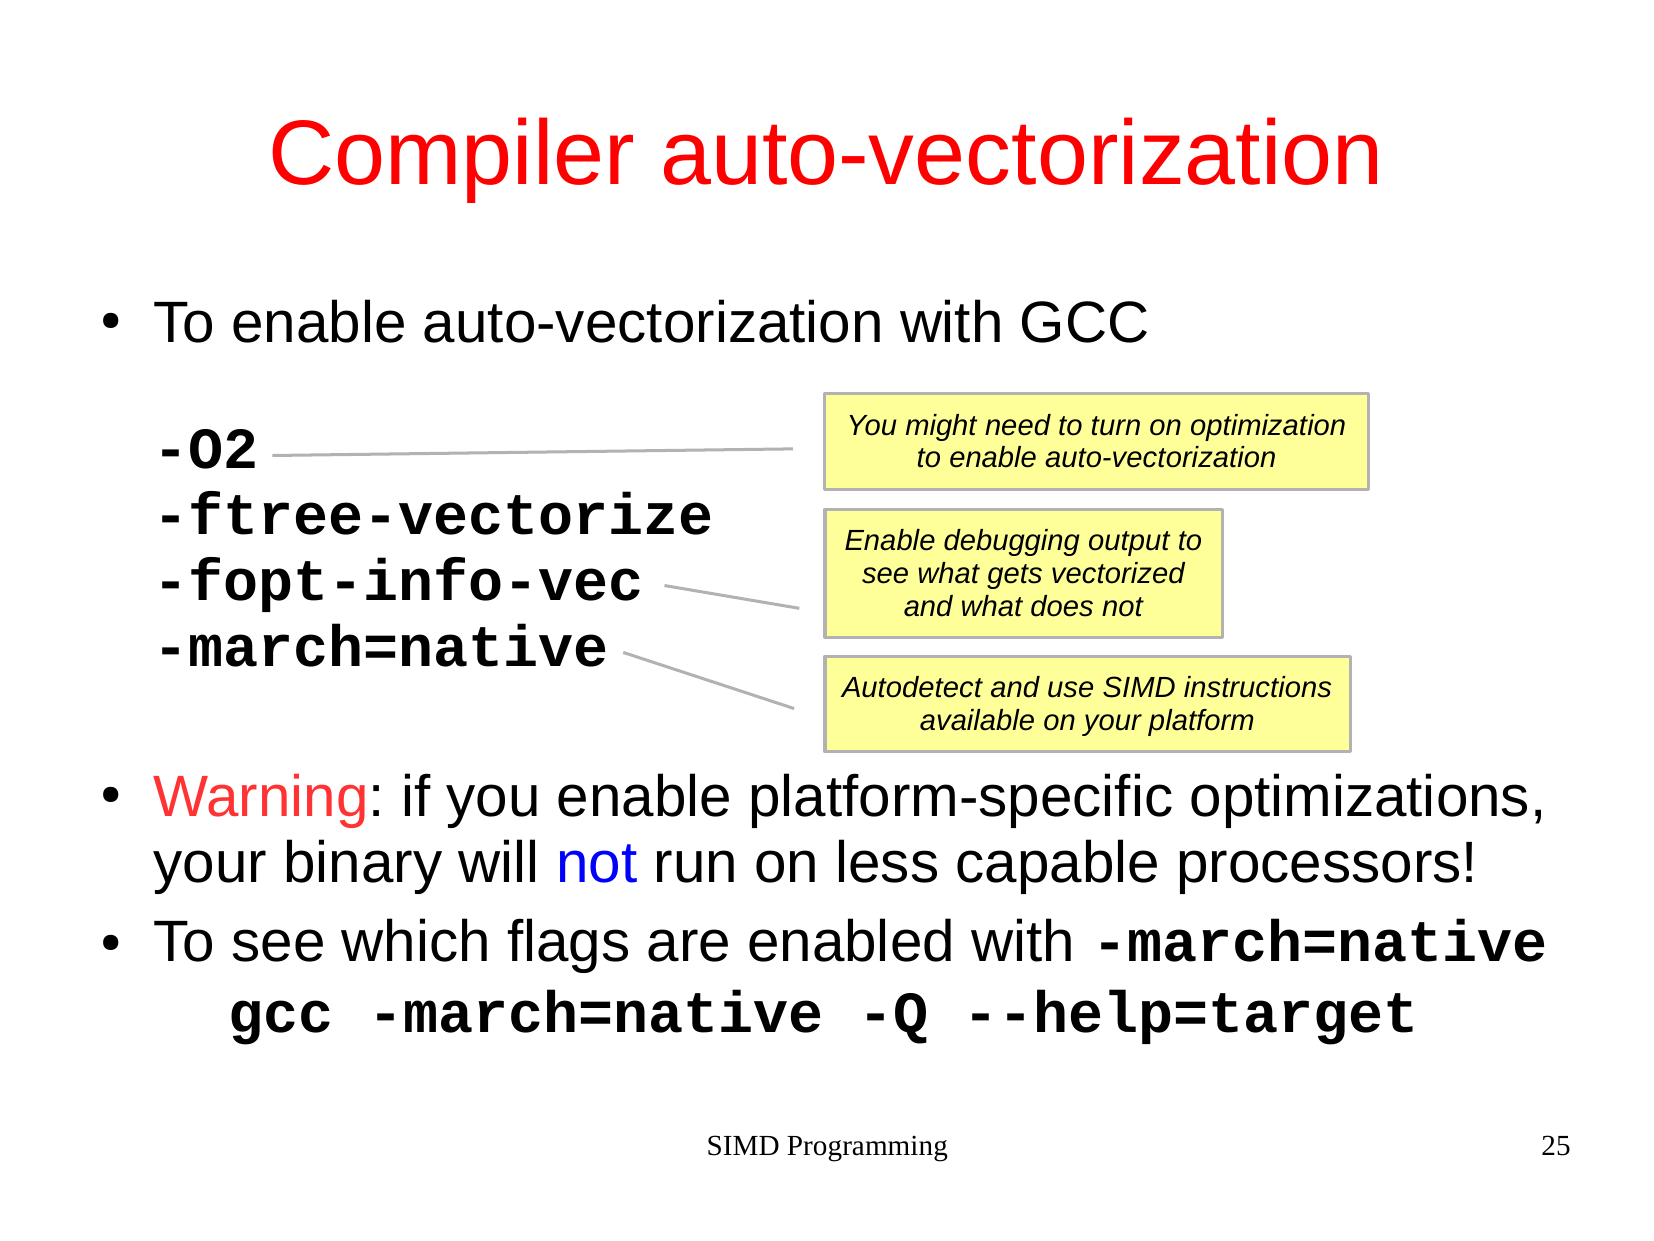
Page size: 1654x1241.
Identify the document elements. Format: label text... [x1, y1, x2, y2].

text_box You might need to turn on optimization to enable auto-vectorization [825, 394, 1369, 489]
text_box Autodetect and use SIMD instructions available on your platform [825, 656, 1350, 752]
title Compiler auto-vectorization [82, 49, 1571, 257]
text_box Enable debugging output to see what gets vectorized and what does not [825, 509, 1222, 638]
list To enable auto-vectorization with GCC -O2 -ftree-vectorize -fopt-info-vec -march=native Warning: if you enable platform-specific optimizations, your binary will not run on less capable processors! To see which flags are enabled with -march=native gcc -march=native -Q --help=target [82, 290, 1571, 1117]
